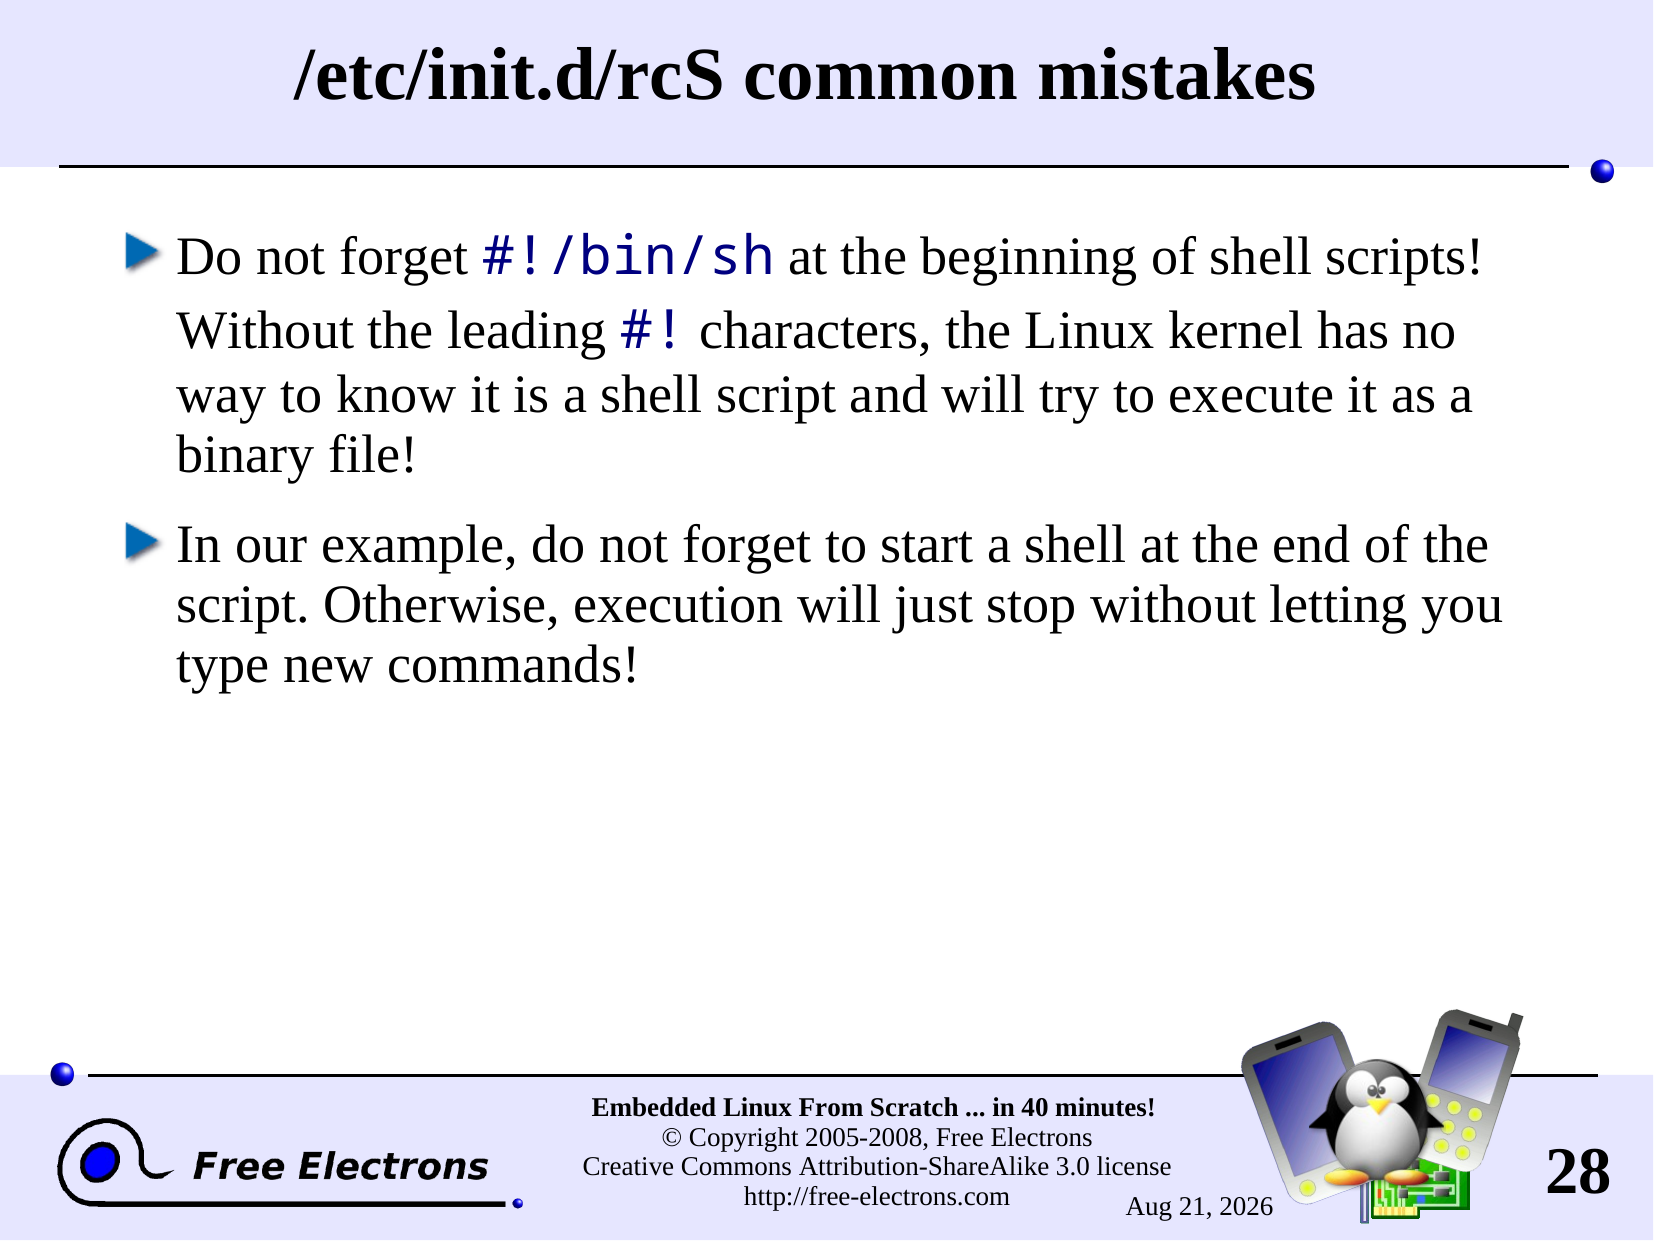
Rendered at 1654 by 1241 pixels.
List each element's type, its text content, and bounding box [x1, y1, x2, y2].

list Do not forget #!/bin/sh at the beginning of shell scripts! Without the leading #! characters, the Linux kernel has no way to know it is a shell script and will try to execute it as a binary file! In our example, do not forget to start a shell at the end of the script. Otherwise, execution will just stop without letting you type new commands! [105, 216, 1518, 980]
title /etc/init.d/rcS common mistakes [60, 25, 1551, 124]
picture [1225, 983, 1538, 1241]
picture [50, 1107, 527, 1216]
